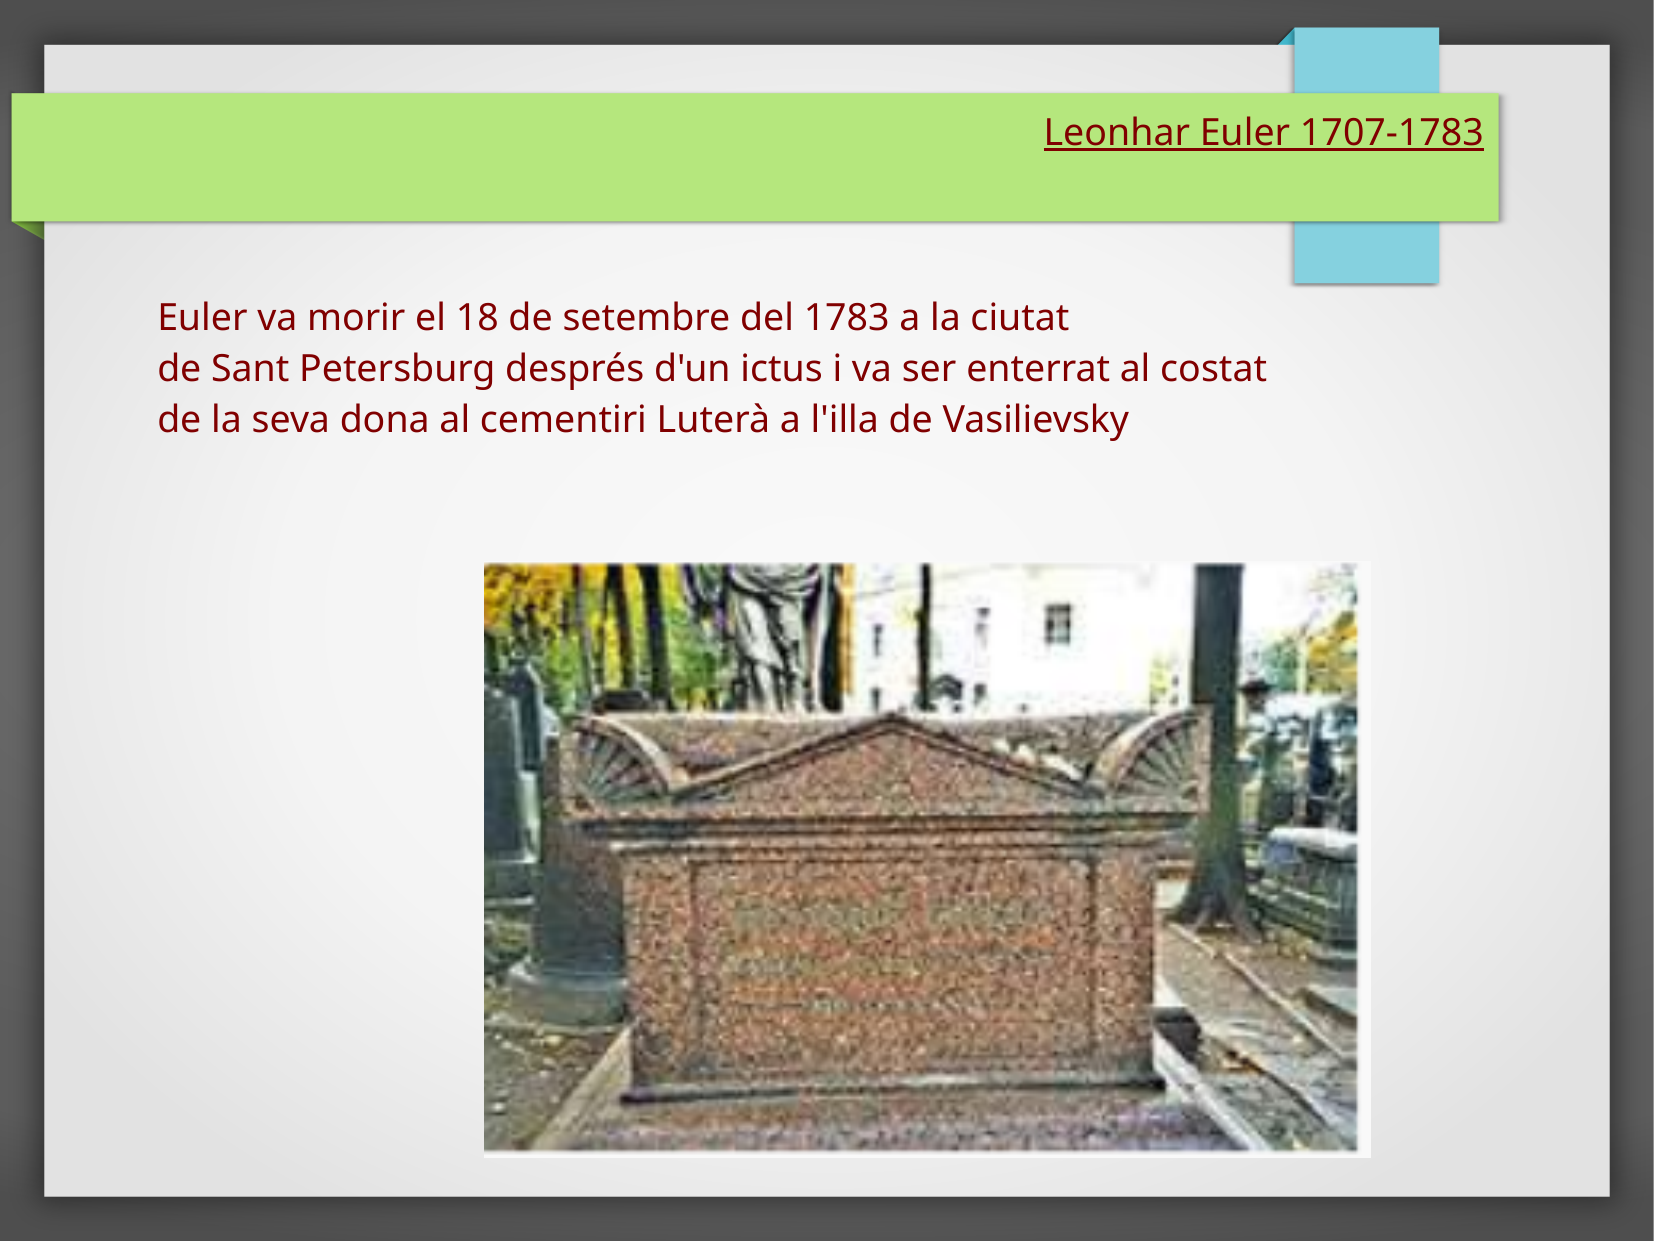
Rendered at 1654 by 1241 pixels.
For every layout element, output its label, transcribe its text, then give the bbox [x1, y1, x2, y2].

text_box Leonhar Euler 1707-1783 [1028, 98, 1501, 166]
picture [0, 0, 1654, 1241]
text_box Euler va morir el 18 de setembre del 1783 a la ciutat de Sant Petersburg després d'un ictus i va ser enterrat al costat de la seva dona al cementiri Luterà a l'illa de Vasilievsky [142, 283, 1323, 456]
